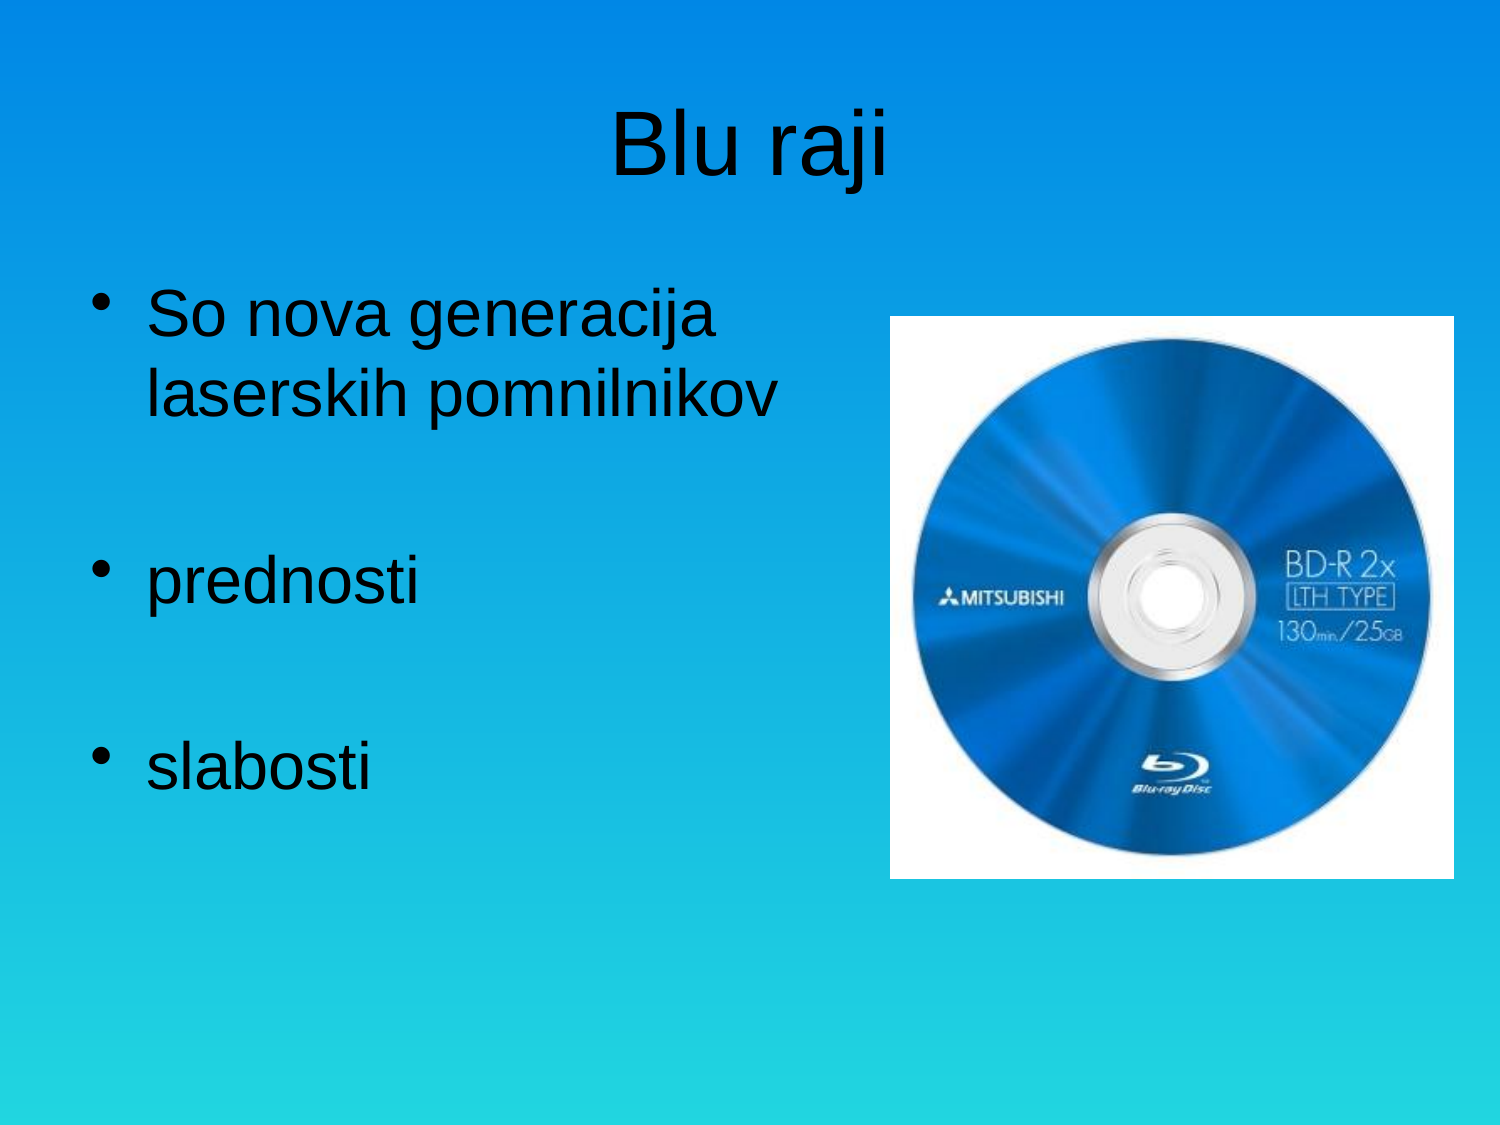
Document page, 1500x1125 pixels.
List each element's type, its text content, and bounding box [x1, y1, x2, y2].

picture [844, 317, 1500, 879]
list So nova generacija laserskih pomnilnikov prednosti slabosti [75, 262, 844, 1005]
title Blu raji [75, 45, 1425, 233]
